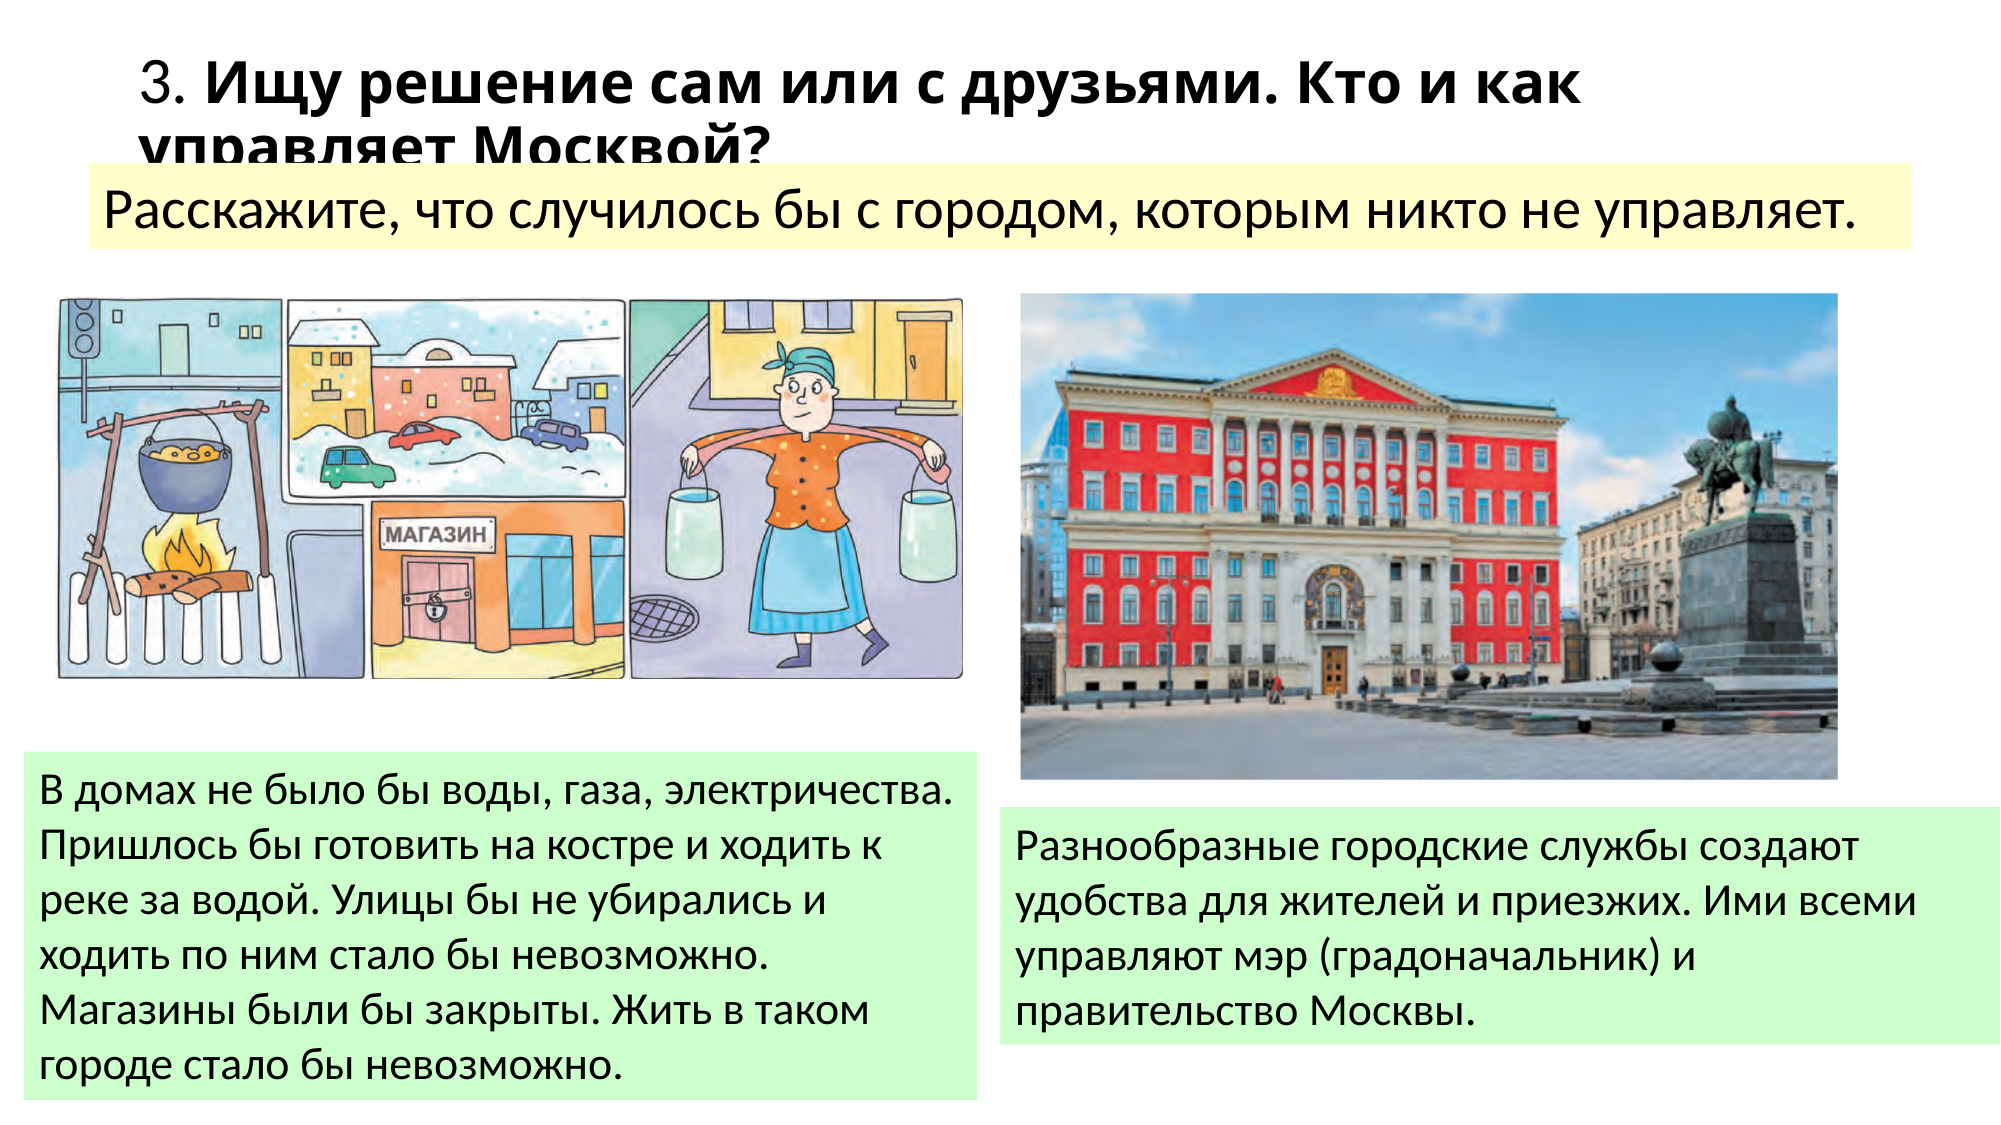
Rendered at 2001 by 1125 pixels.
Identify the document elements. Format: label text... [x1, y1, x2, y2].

picture [1006, 286, 1849, 786]
picture [55, 297, 963, 679]
text_box Разнообразные городские службы создают удобства для жителей и приезжих. Ими всеми управляют мэр (градоначальник) и правительство Москвы. [1000, 807, 2000, 1045]
text_box Расскажите, что случилось бы с городом, которым никто не управляет. [88, 162, 1911, 249]
title 3. Ищу решение сам или с друзьями. Кто и как управляет Москвой? [123, 38, 1849, 125]
text_box В домах не было бы воды, газа, электричества. Пришлось бы готовить на костре и ходить к реке за водой. Улицы бы не убирались и ходить по ним стало бы невозможно. Магазины были бы закрыты. Жить в таком городе стало бы невозможно. [24, 751, 977, 1100]
